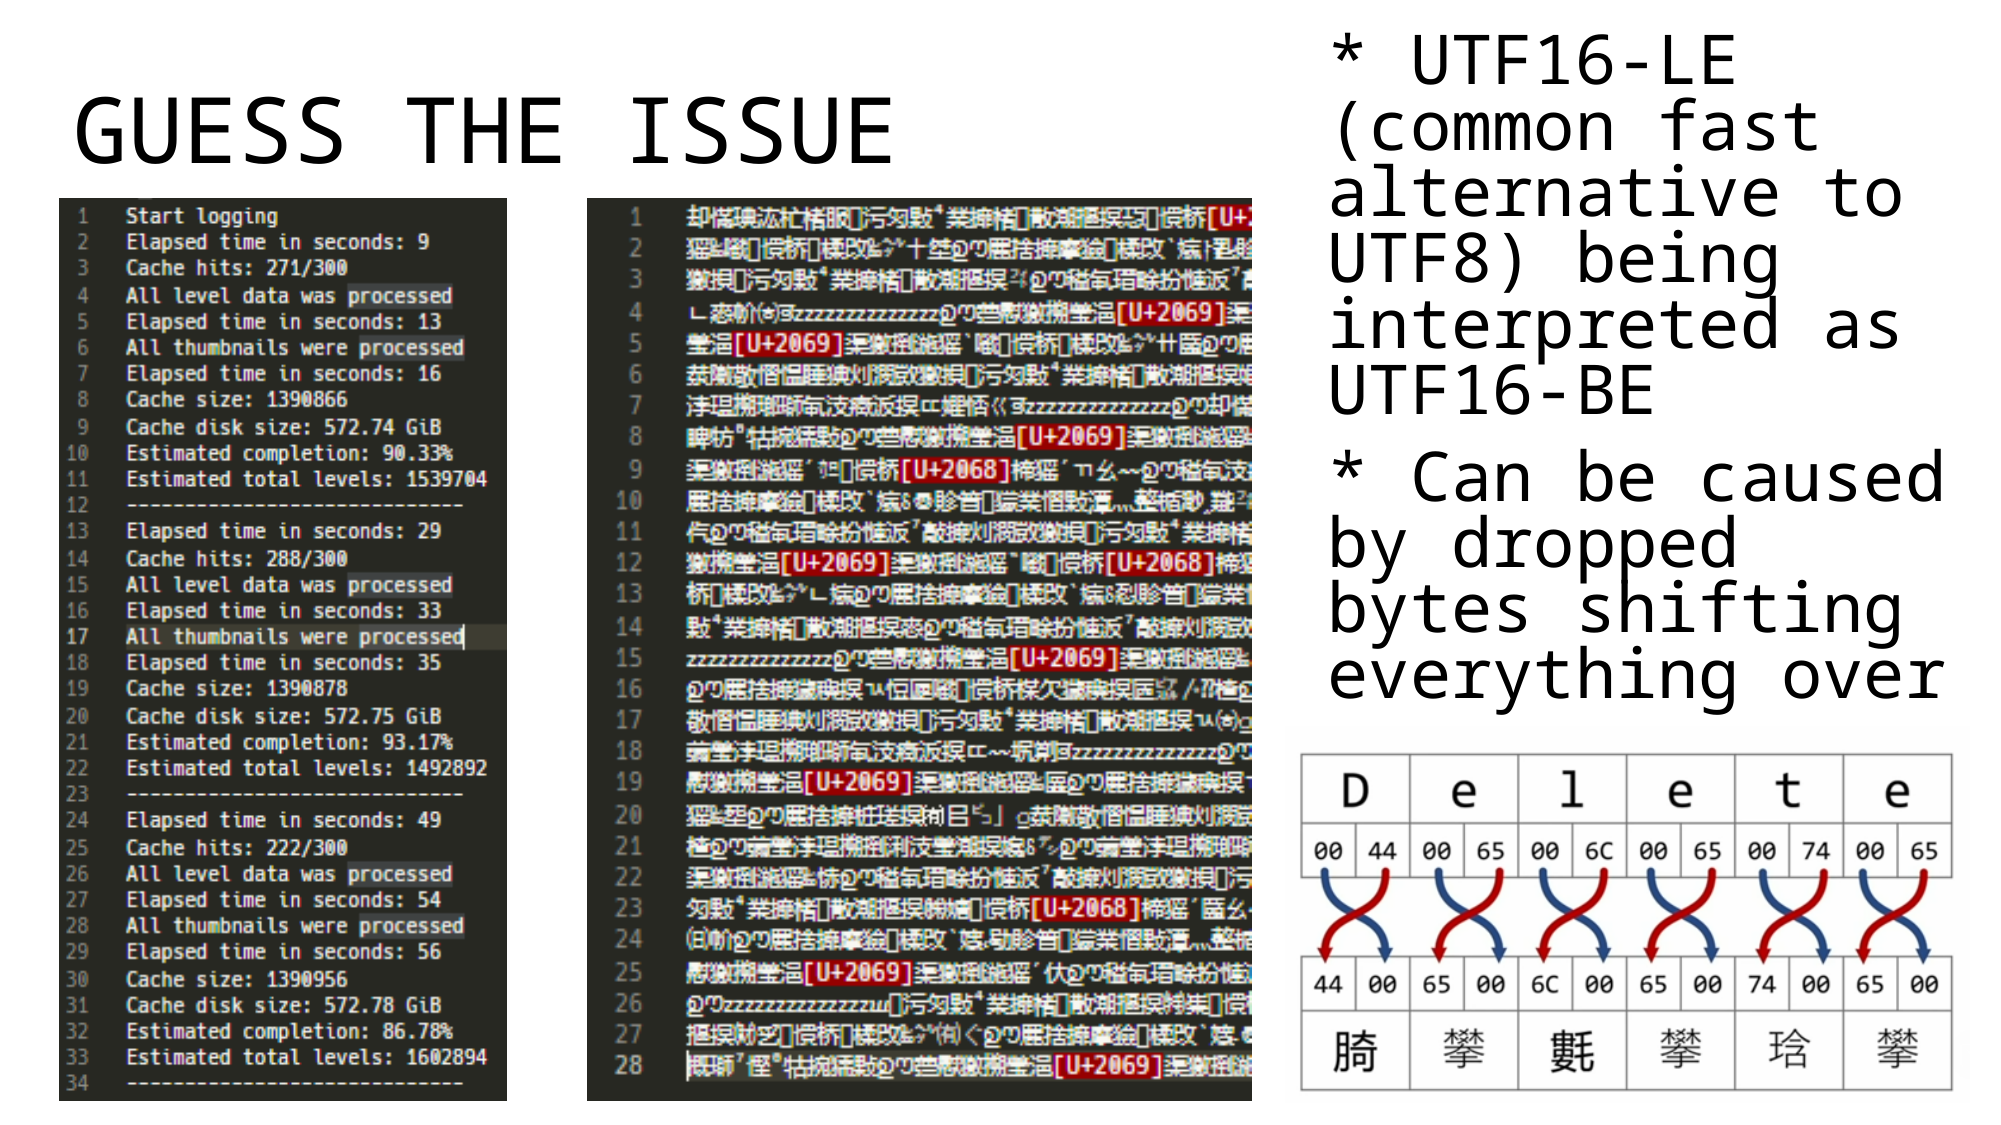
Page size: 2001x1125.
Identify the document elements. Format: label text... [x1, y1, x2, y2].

picture [59, 198, 507, 1101]
text_box * UTF16-LE (common fast alternative to UTF8) being interpreted as UTF16-BE * Can be caused by dropped bytes shifting everything over [1312, 24, 1977, 727]
title GUESS THE ISSUE [59, 24, 1312, 243]
picture [1285, 726, 1970, 1103]
picture [587, 198, 1252, 1101]
